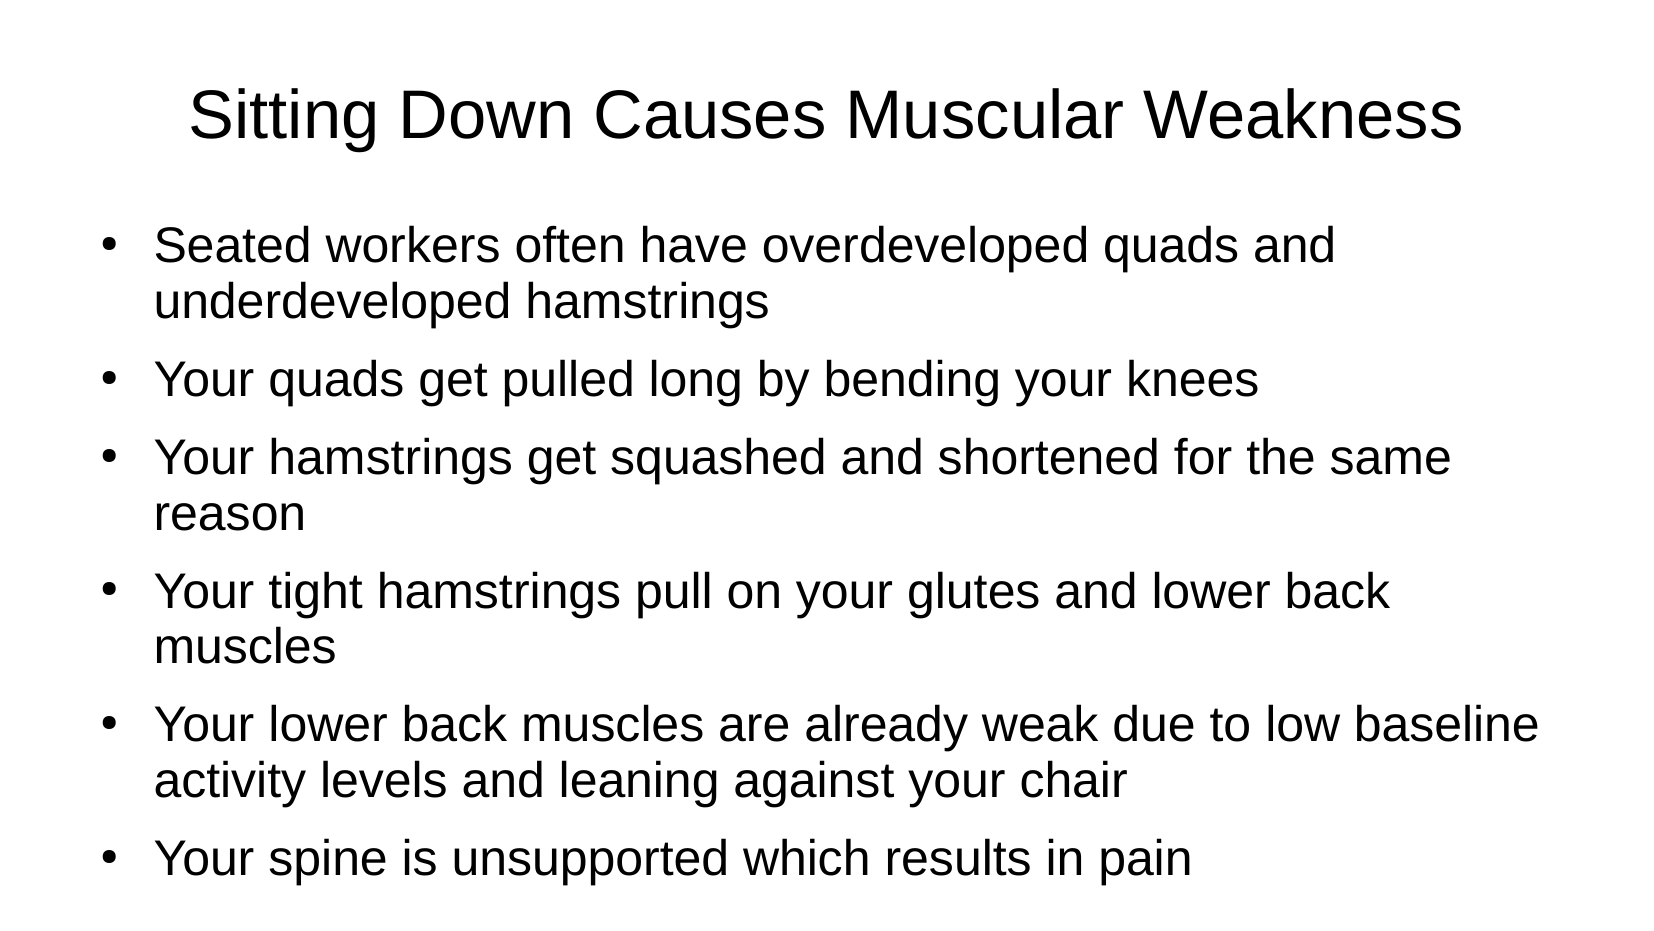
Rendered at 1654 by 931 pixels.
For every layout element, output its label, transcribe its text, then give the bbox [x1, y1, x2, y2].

list Seated workers often have overdeveloped quads and underdeveloped hamstrings Your quads get pulled long by bending your knees Your hamstrings get squashed and shortened for the same reason Your tight hamstrings pull on your glutes and lower back muscles Your lower back muscles are already weak due to low baseline activity levels and leaning against your chair Your spine is unsupported which results in pain [82, 217, 1571, 886]
title Sitting Down Causes Muscular Weakness [82, 37, 1571, 193]
